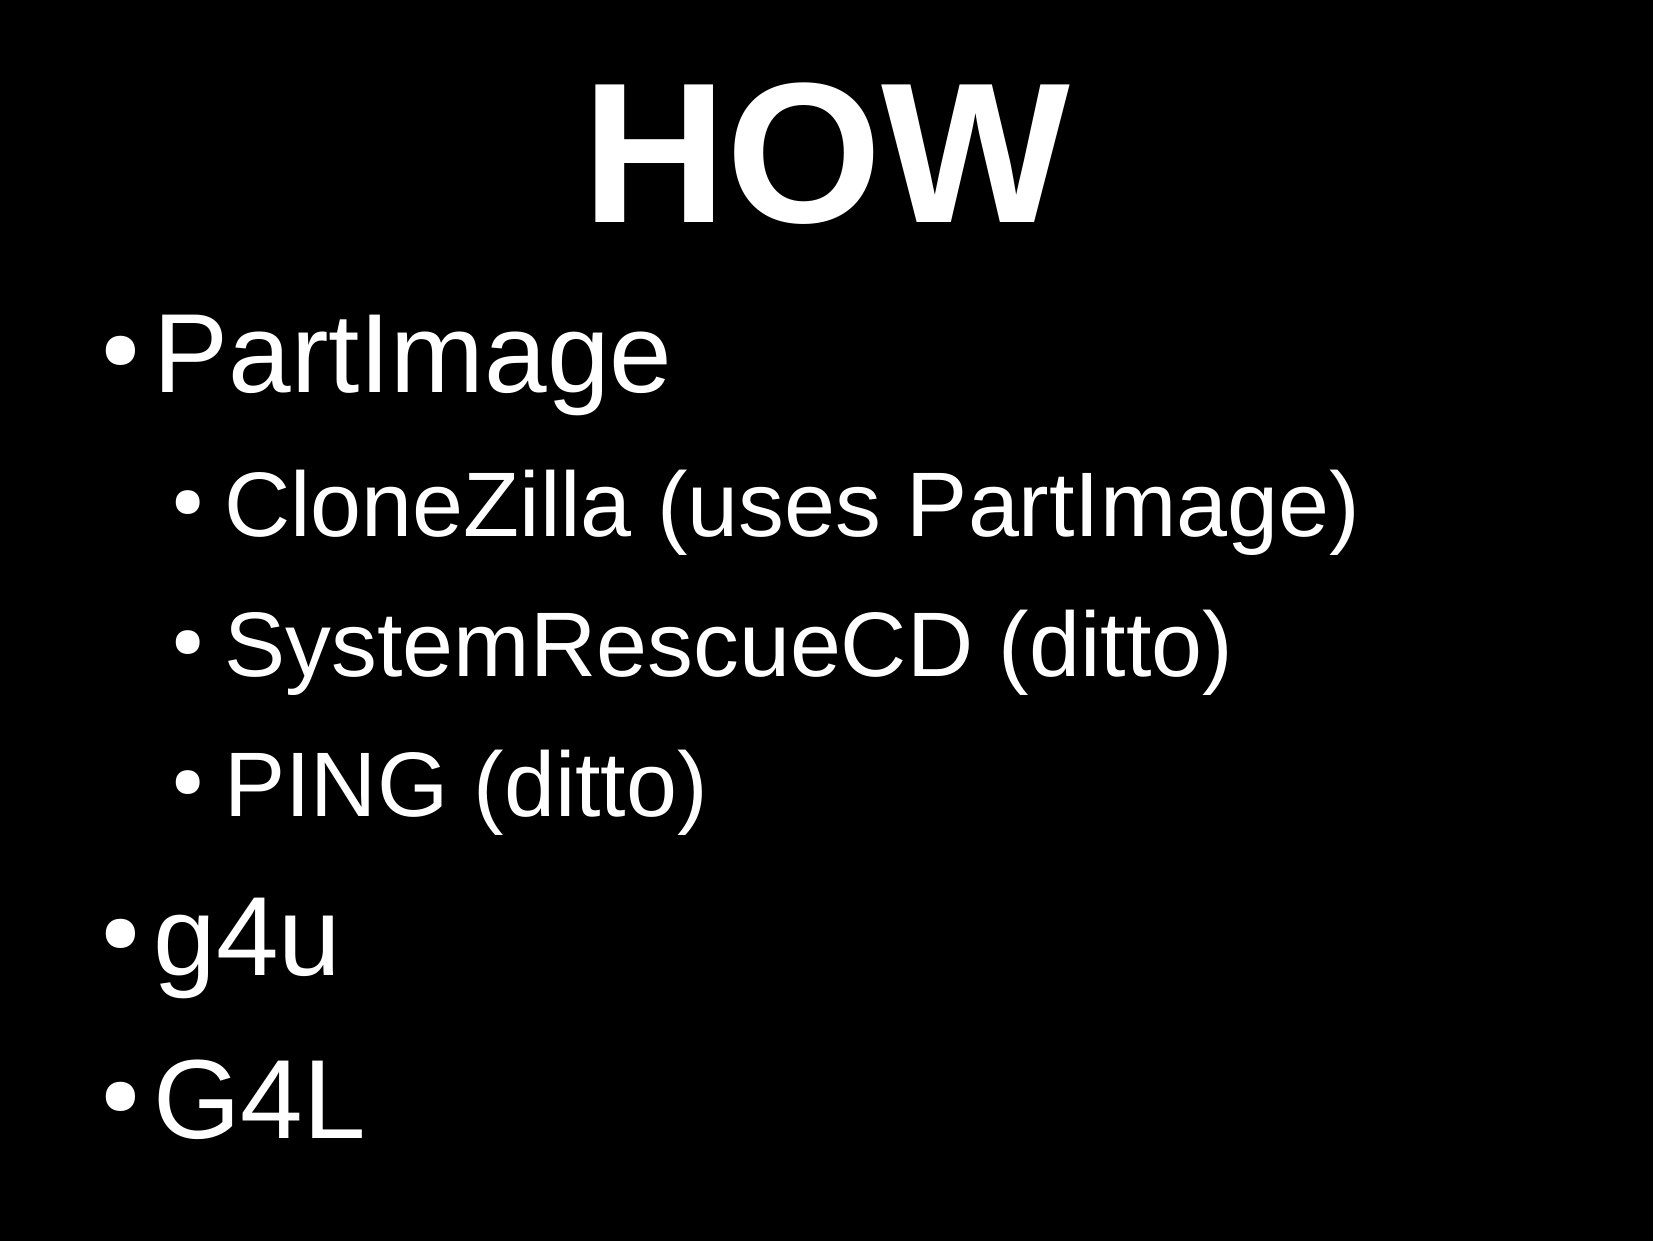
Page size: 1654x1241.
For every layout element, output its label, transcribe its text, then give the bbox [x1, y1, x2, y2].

title HOW [82, 41, 1571, 265]
list PartImage CloneZilla (uses PartImage) SystemRescueCD (ditto) PING (ditto) g4u G4L [82, 290, 1571, 1162]
